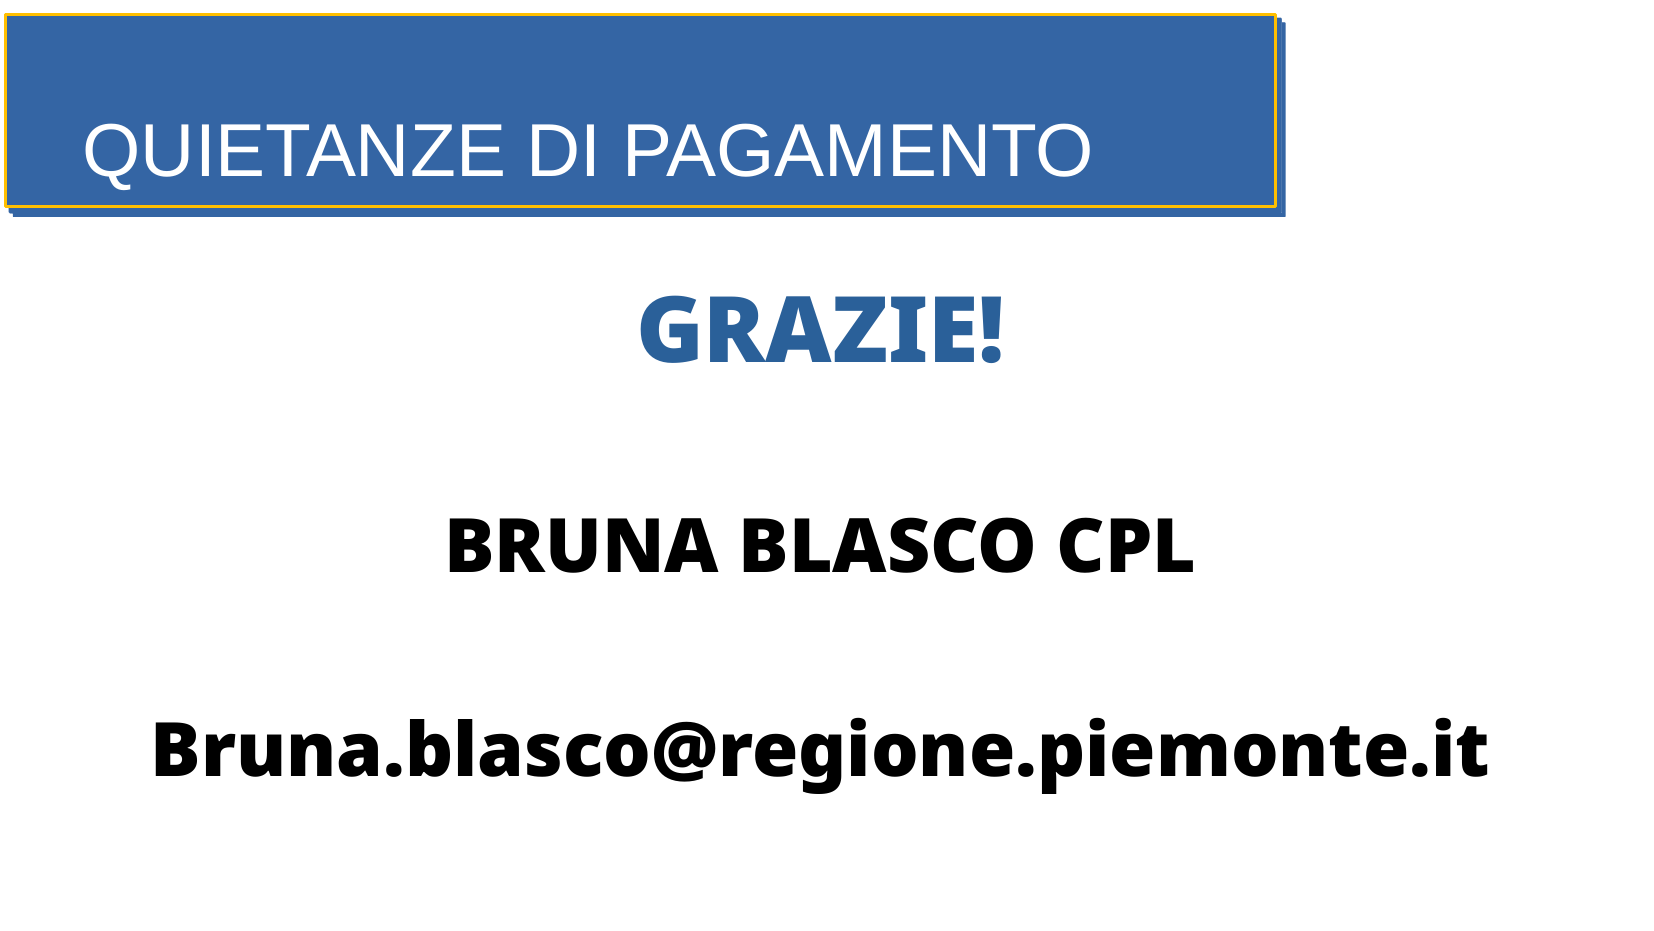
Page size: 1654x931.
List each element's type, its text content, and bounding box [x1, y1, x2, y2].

subtitle GRAZIE! BRUNA BLASCO CPL Bruna.blasco@regione.piemonte.it [82, 161, 1560, 902]
title QUIETANZE DI PAGAMENTO [82, 35, 1235, 161]
